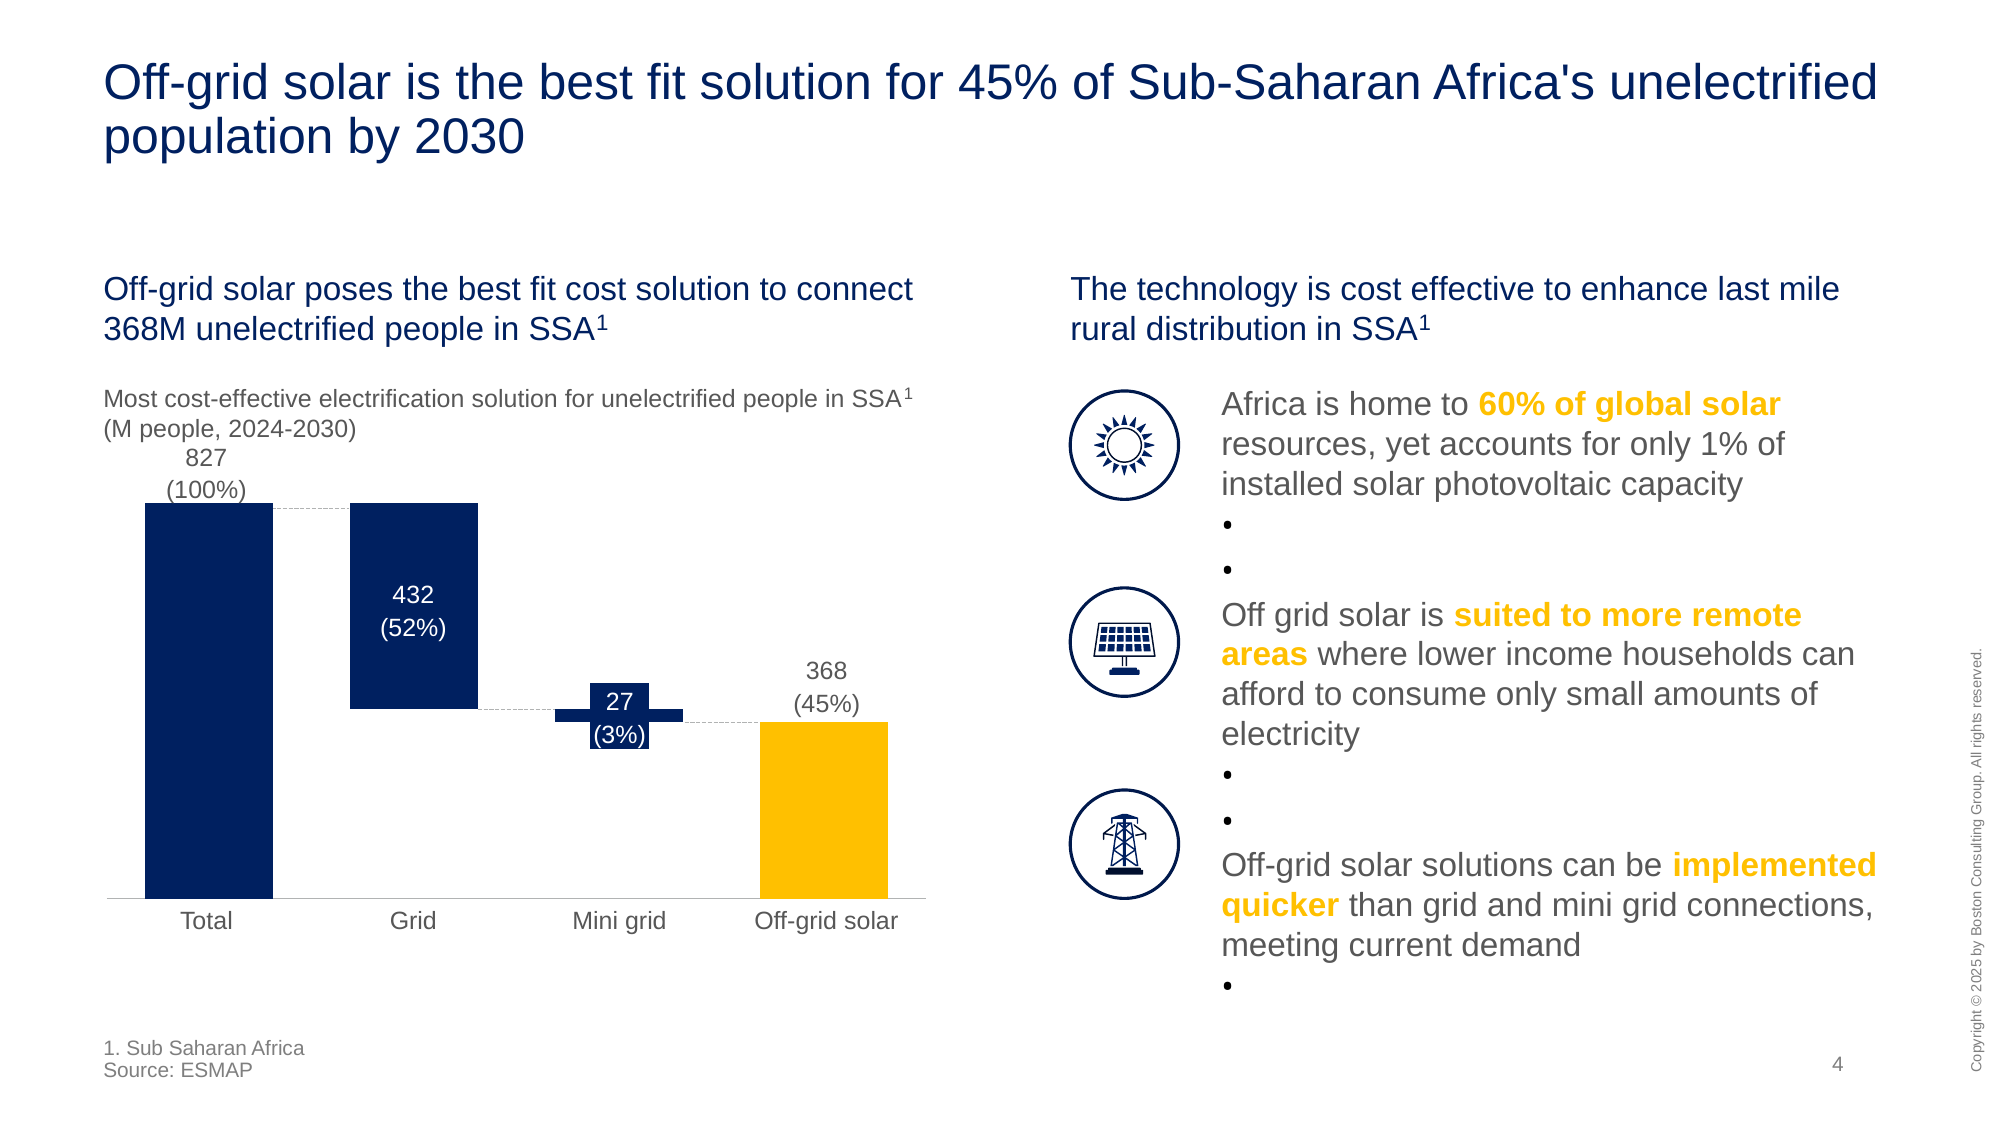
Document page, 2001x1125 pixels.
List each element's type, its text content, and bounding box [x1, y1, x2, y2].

text_box 27 (3%) [590, 683, 649, 749]
text_box 827 (100%) [163, 438, 250, 504]
text_box [1070, 390, 1179, 500]
text_box [1070, 789, 1179, 899]
text_box Africa is home to 60% of global solar resources, yet accounts for only 1% of installed solar photovoltaic capacity Off grid solar is suited to more remote areas where lower income households can afford to consume only small amounts of electricity Off-grid solar solutions can be implemented quicker than grid and mini grid connections, meeting current demand [1185, 382, 1897, 716]
chart [89, 494, 944, 907]
text_box [1070, 587, 1179, 697]
text_box The technology is cost effective to enhance last mile rural distribution in SSA1 [1070, 251, 1897, 348]
text_box 432 (52%) [377, 575, 450, 642]
text_box Most cost-effective electrification solution for unelectrified people in SSA1 (M people, 2024-2030) [103, 382, 930, 433]
text_box 368 (45%) [790, 652, 863, 718]
text_box Mini grid [572, 902, 668, 935]
text_box Total [179, 902, 234, 935]
text_box Off-grid solar poses the best fit cost solution to connect 368M unelectrified people in SSA1 [103, 251, 930, 348]
text_box 1. Sub Saharan Africa Source: ESMAP [103, 1037, 1585, 1082]
text_box Grid [389, 902, 438, 935]
text_box Off-grid solar [754, 902, 899, 935]
title Off-grid solar is the best fit solution for 45% of Sub-Saharan Africa's unelectrified population by 2030 [103, 55, 1897, 165]
